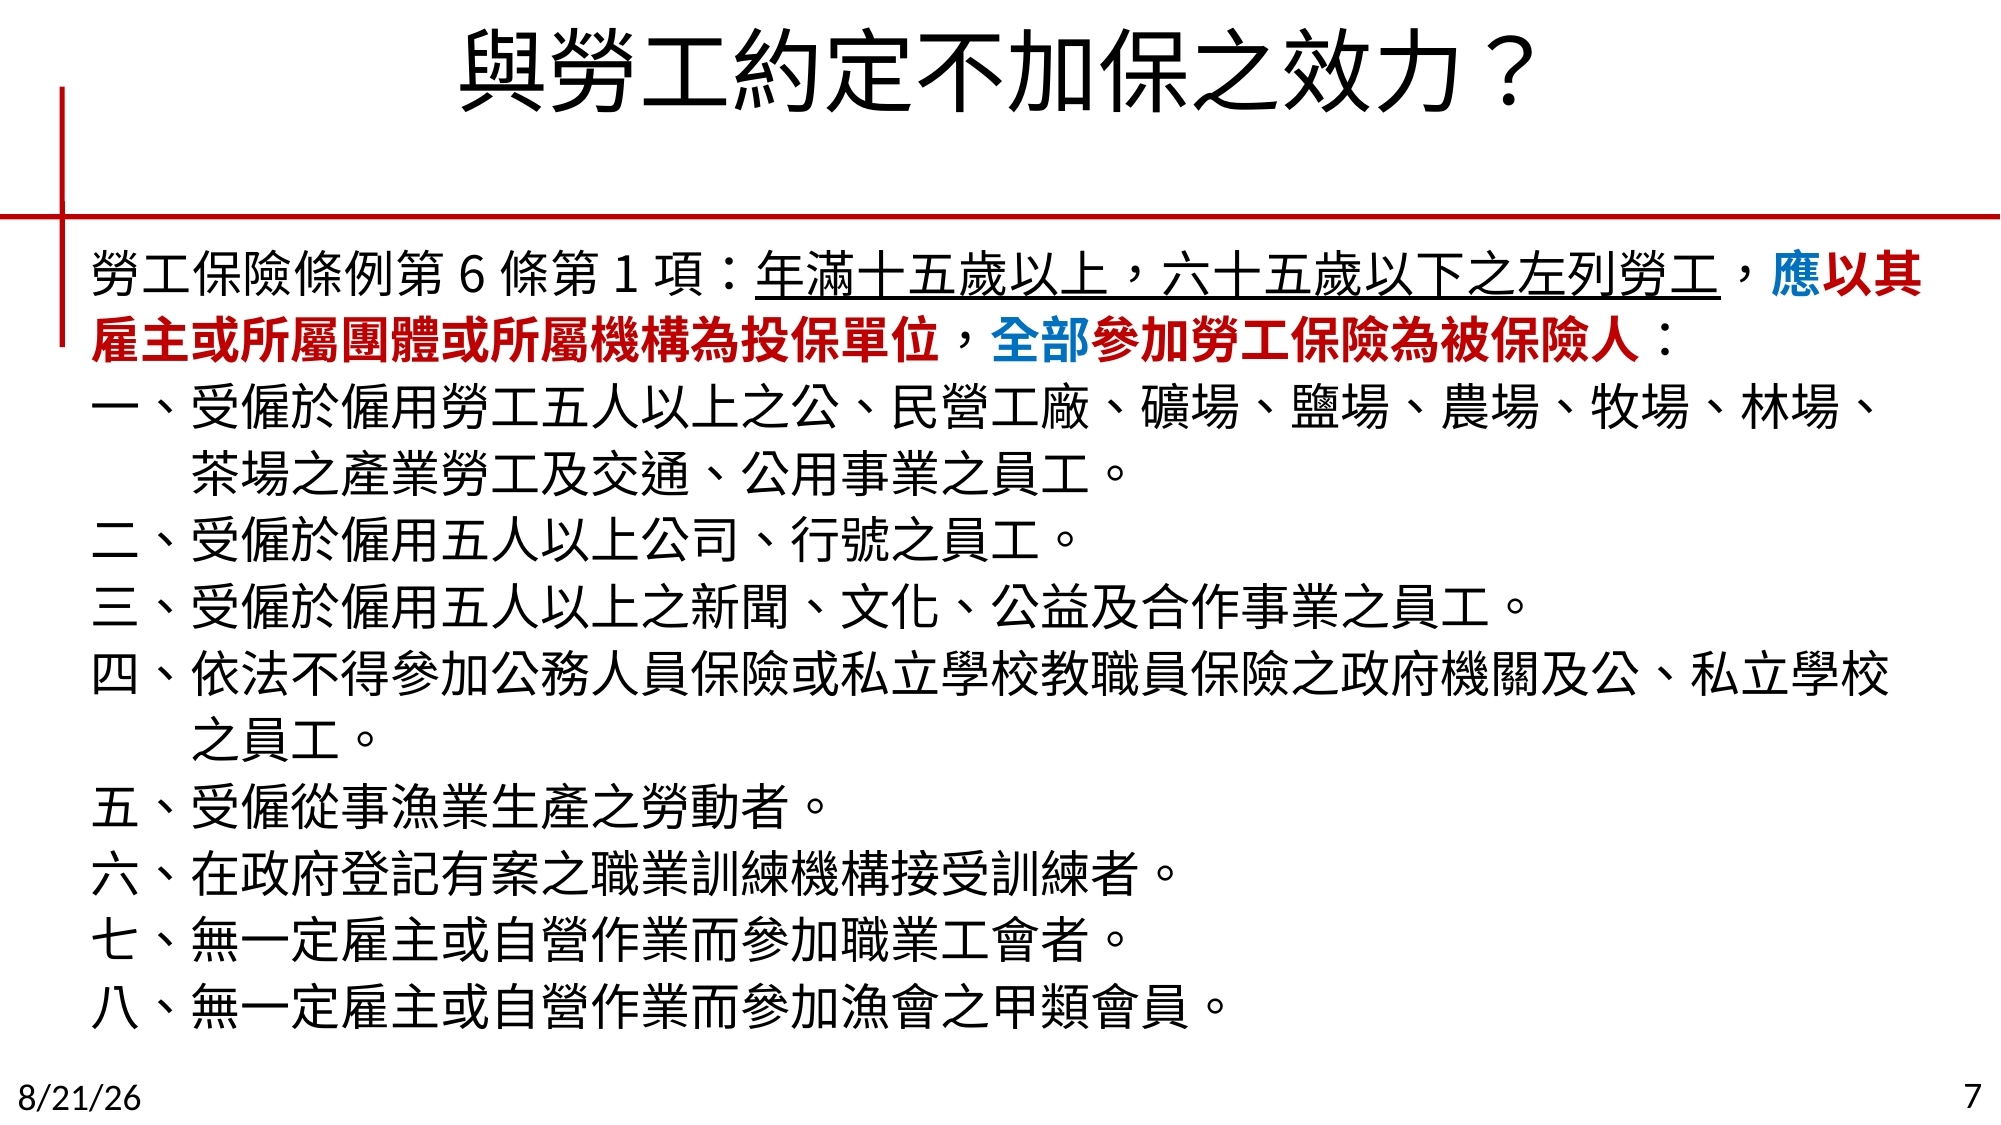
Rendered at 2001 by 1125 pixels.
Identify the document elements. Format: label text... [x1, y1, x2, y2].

title 與勞工約定不加保之效力？ [75, 6, 1938, 211]
slide_number 9/22/20 [2, 1065, 452, 1116]
slide_number <編號> [1701, 1063, 1998, 1118]
list 勞工保險條例第6條第1項：年滿十五歲以上，六十五歲以下之左列勞工，應以其雇主或所屬團體或所屬機構為投保單位，全部參加勞工保險為被保險人： 一、受僱於僱用勞工五人以上之公、民營工廠、礦場、鹽場、農場、牧場、林場、 茶場之產業勞工及交通、公用事業之員工。 二、受僱於僱用五人以上公司、行號之員工。 三、受僱於僱用五人以上之新聞、文化、公益及合作事業之員工。 四、依法不得參加公務人員保險或私立學校教職員保險之政府機關及公、私立學校 之員工。 五、受僱從事漁業生產之勞動者。 六、在政府登記有案之職業訓練機構接受訓練者。 七、無一定雇主或自營作業而參加職業工會者。 八、無一定雇主或自營作業而參加漁會之甲類會員。 [75, 228, 1938, 1038]
